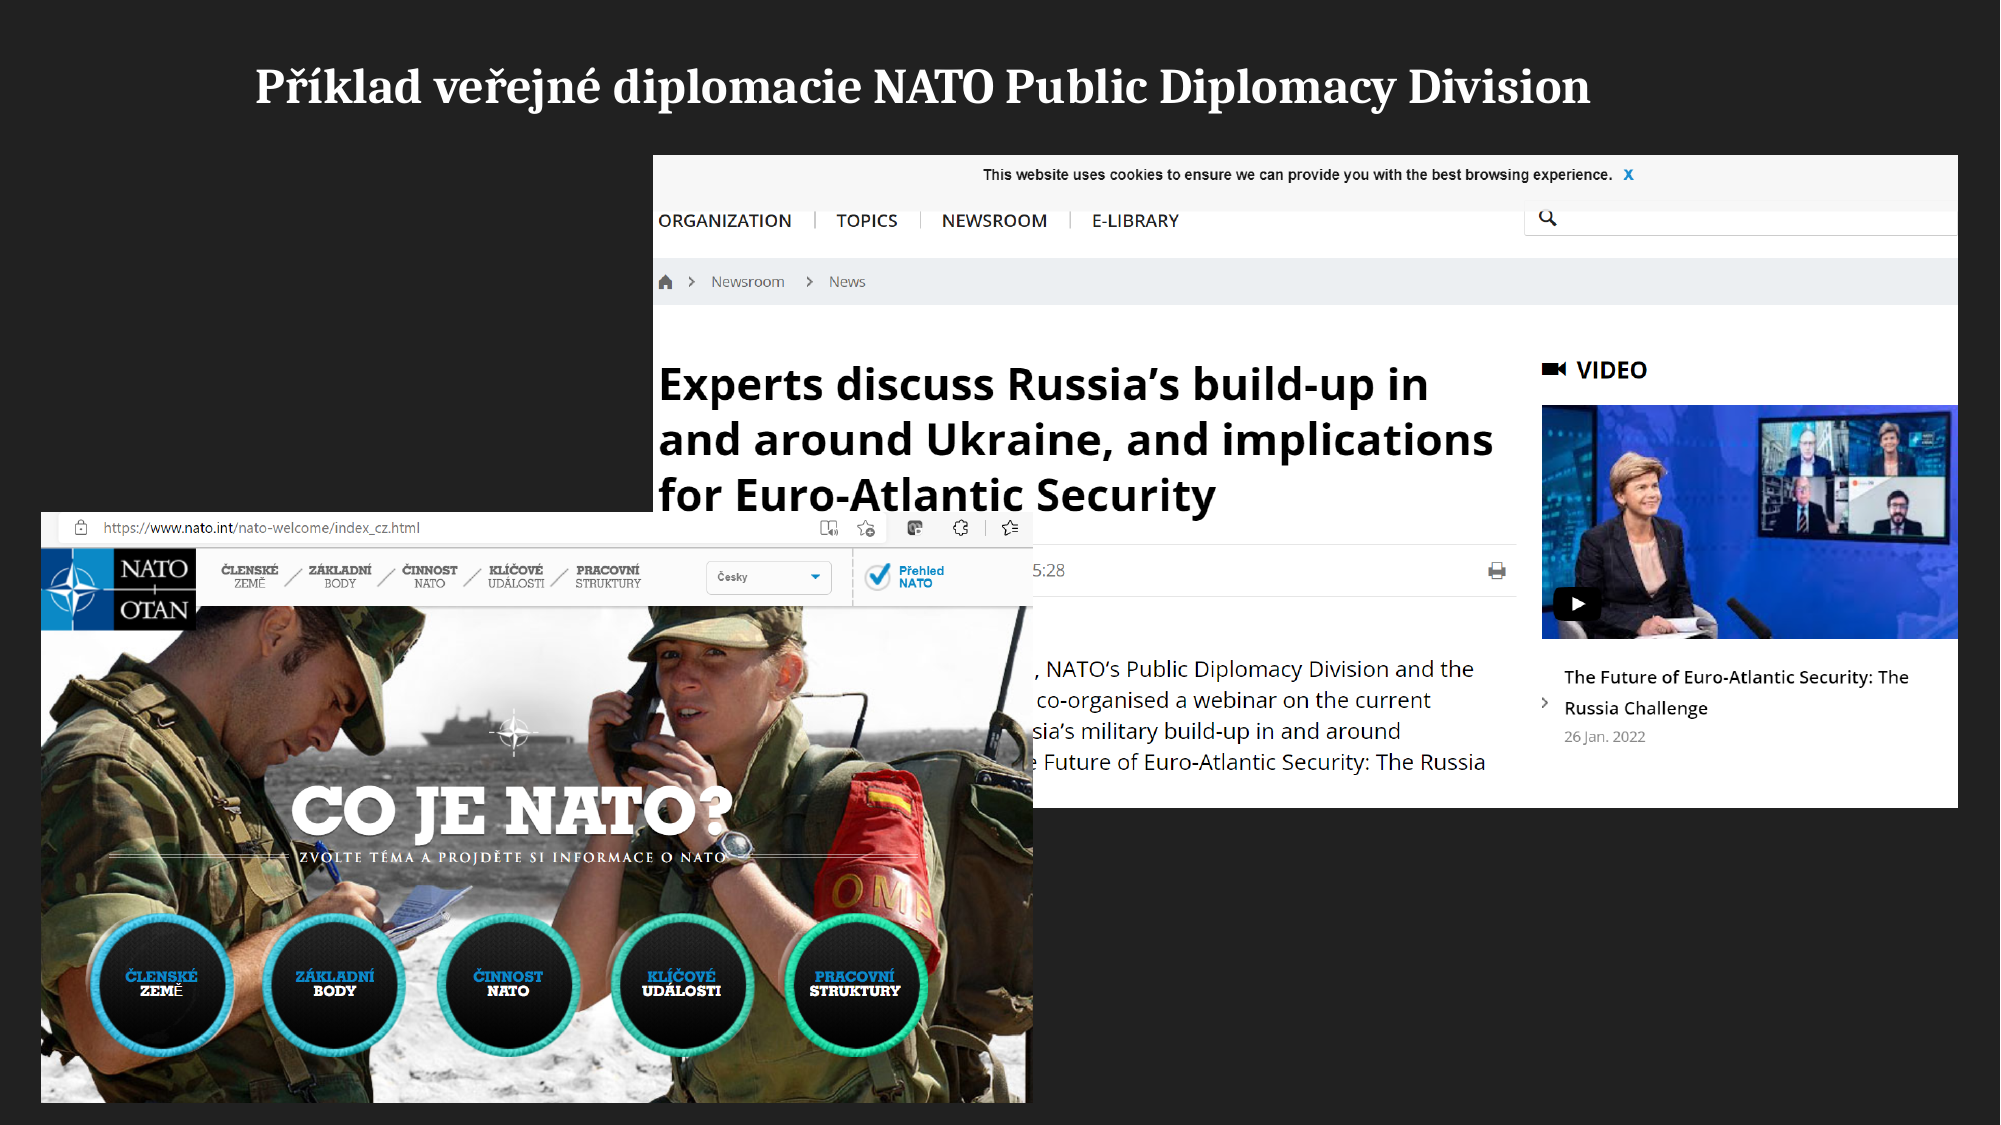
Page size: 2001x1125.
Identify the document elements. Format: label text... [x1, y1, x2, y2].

text_box Příklad veřejné diplomacie NATO Public Diplomacy Division [240, 42, 1608, 121]
picture [41, 155, 1958, 1103]
